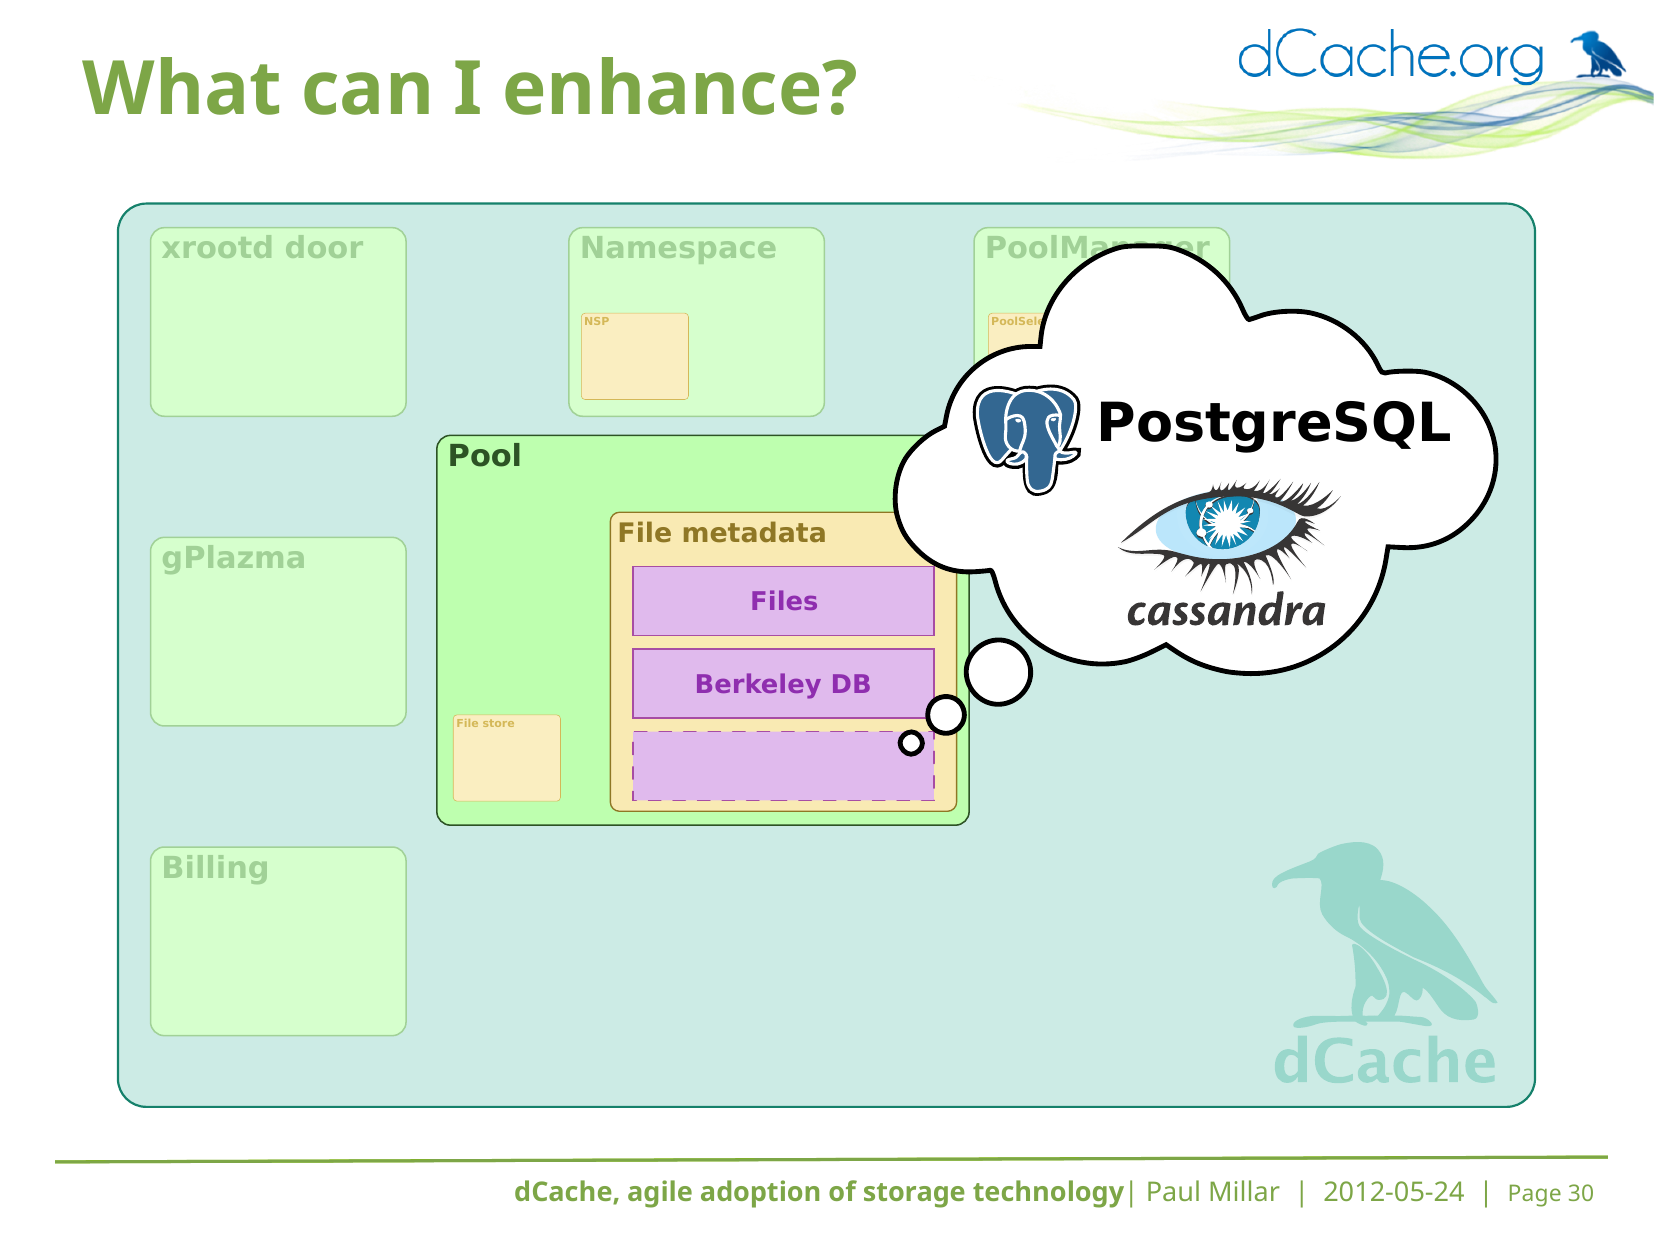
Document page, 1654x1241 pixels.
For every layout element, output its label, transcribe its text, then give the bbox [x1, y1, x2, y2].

title What can I enhance? [82, 37, 1605, 134]
picture [956, 16, 1654, 169]
picture [115, 201, 1538, 1110]
